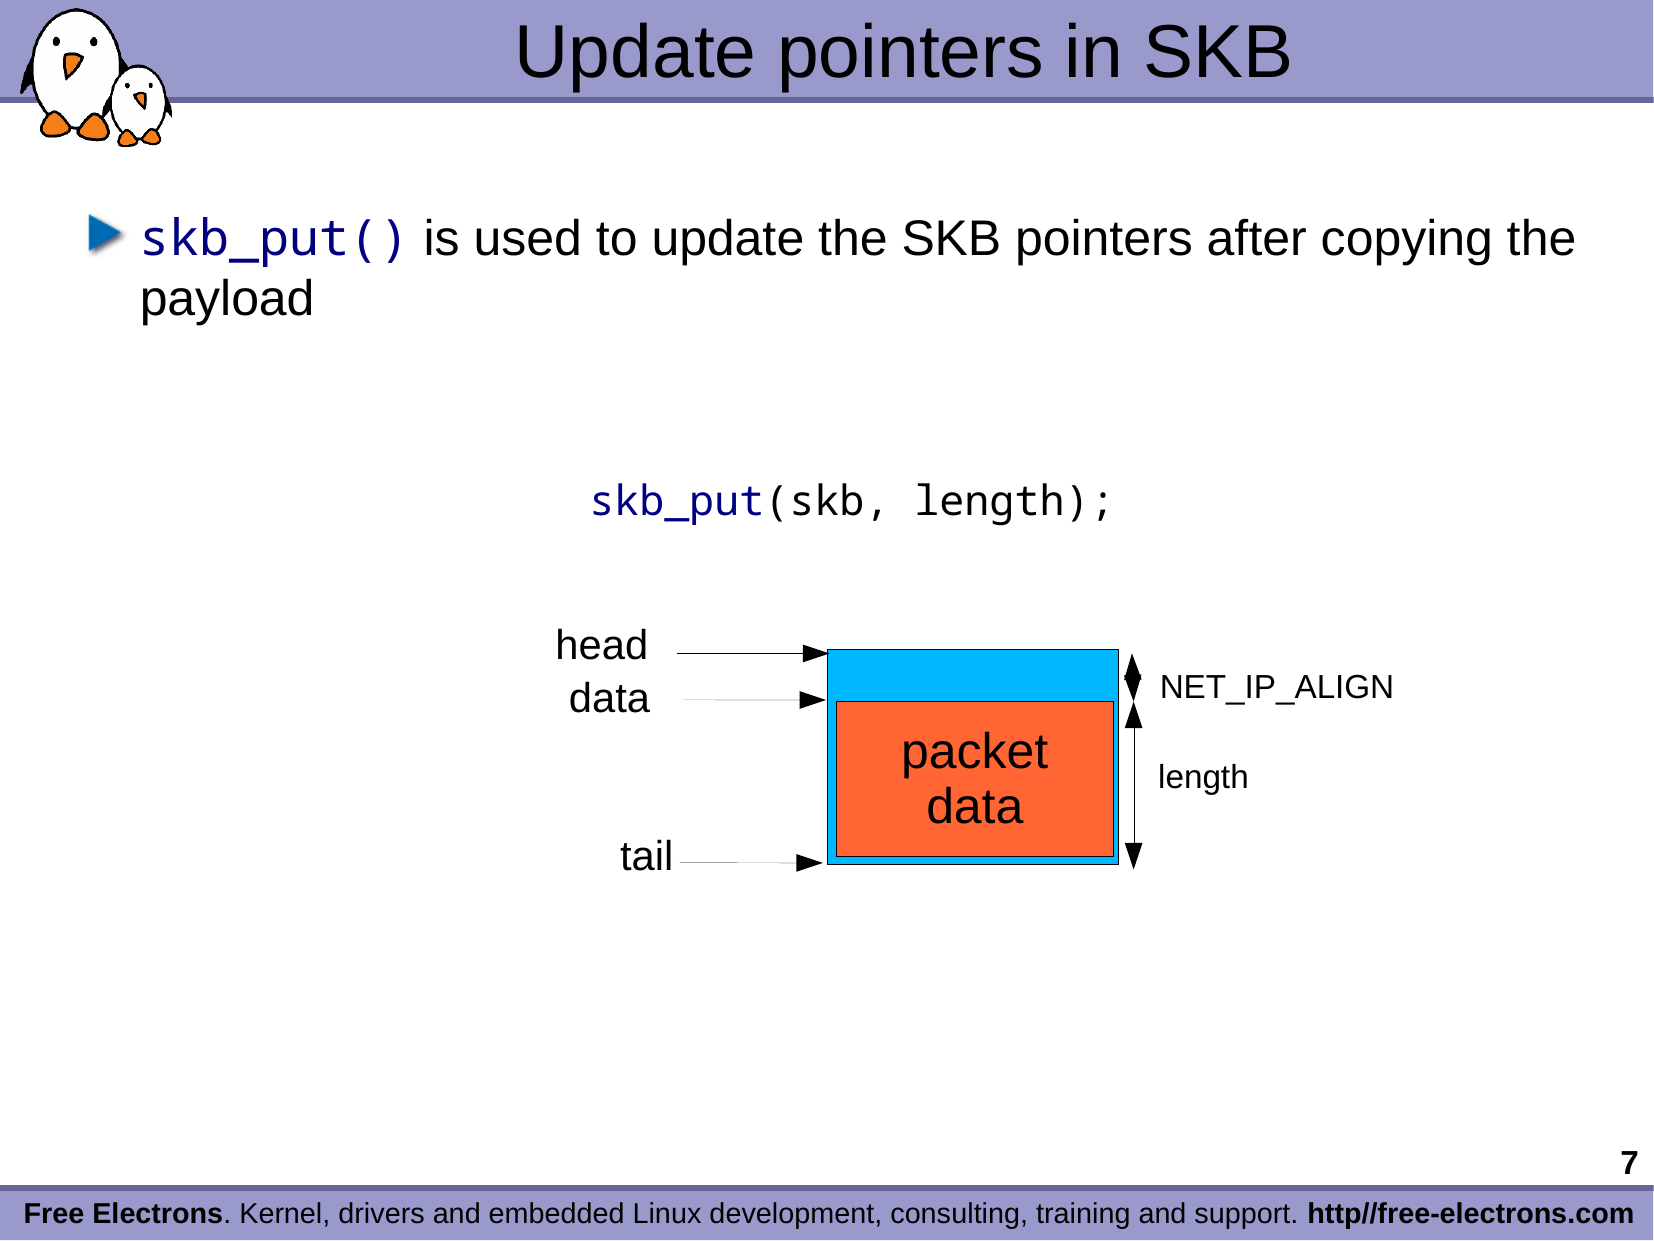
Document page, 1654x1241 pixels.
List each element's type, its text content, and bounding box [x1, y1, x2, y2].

text_box data [314, 675, 651, 728]
text_box head [312, 621, 649, 674]
text_box [827, 649, 1119, 865]
text_box NET_IP_ALIGN [1159, 668, 1468, 710]
picture [20, 8, 172, 147]
text_box packet data [836, 701, 1114, 857]
text_box skb_put(skb, length); [277, 470, 1427, 520]
title Update pointers in SKB [178, 4, 1631, 98]
text_box tail [337, 832, 674, 886]
list skb_put() is used to update the SKB pointers after copying the payload [68, 201, 1592, 408]
text_box length [1158, 758, 1307, 800]
